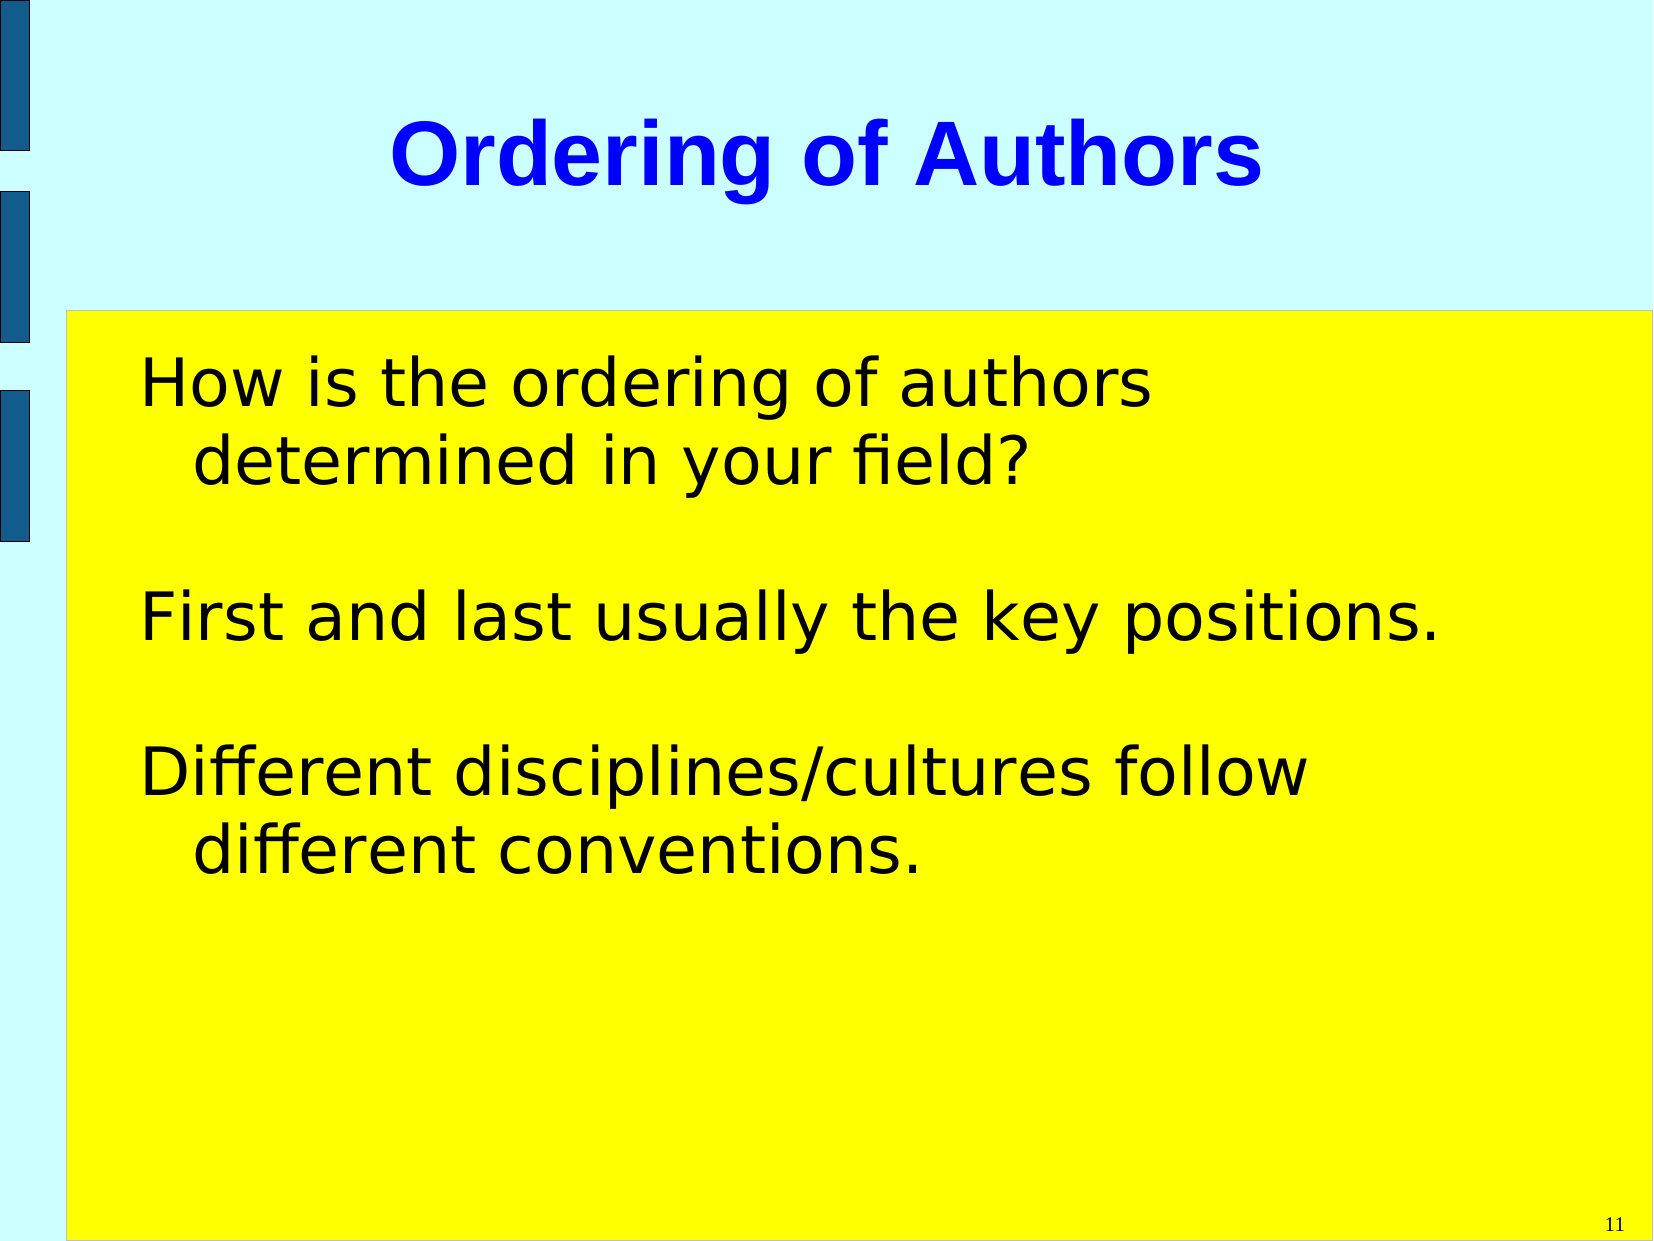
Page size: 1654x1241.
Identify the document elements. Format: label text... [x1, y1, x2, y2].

title Ordering of Authors [121, 49, 1534, 258]
list How is the ordering of authors determined in your field? First and last usually the key positions. Different disciplines/cultures follow different conventions. [121, 344, 1534, 1127]
